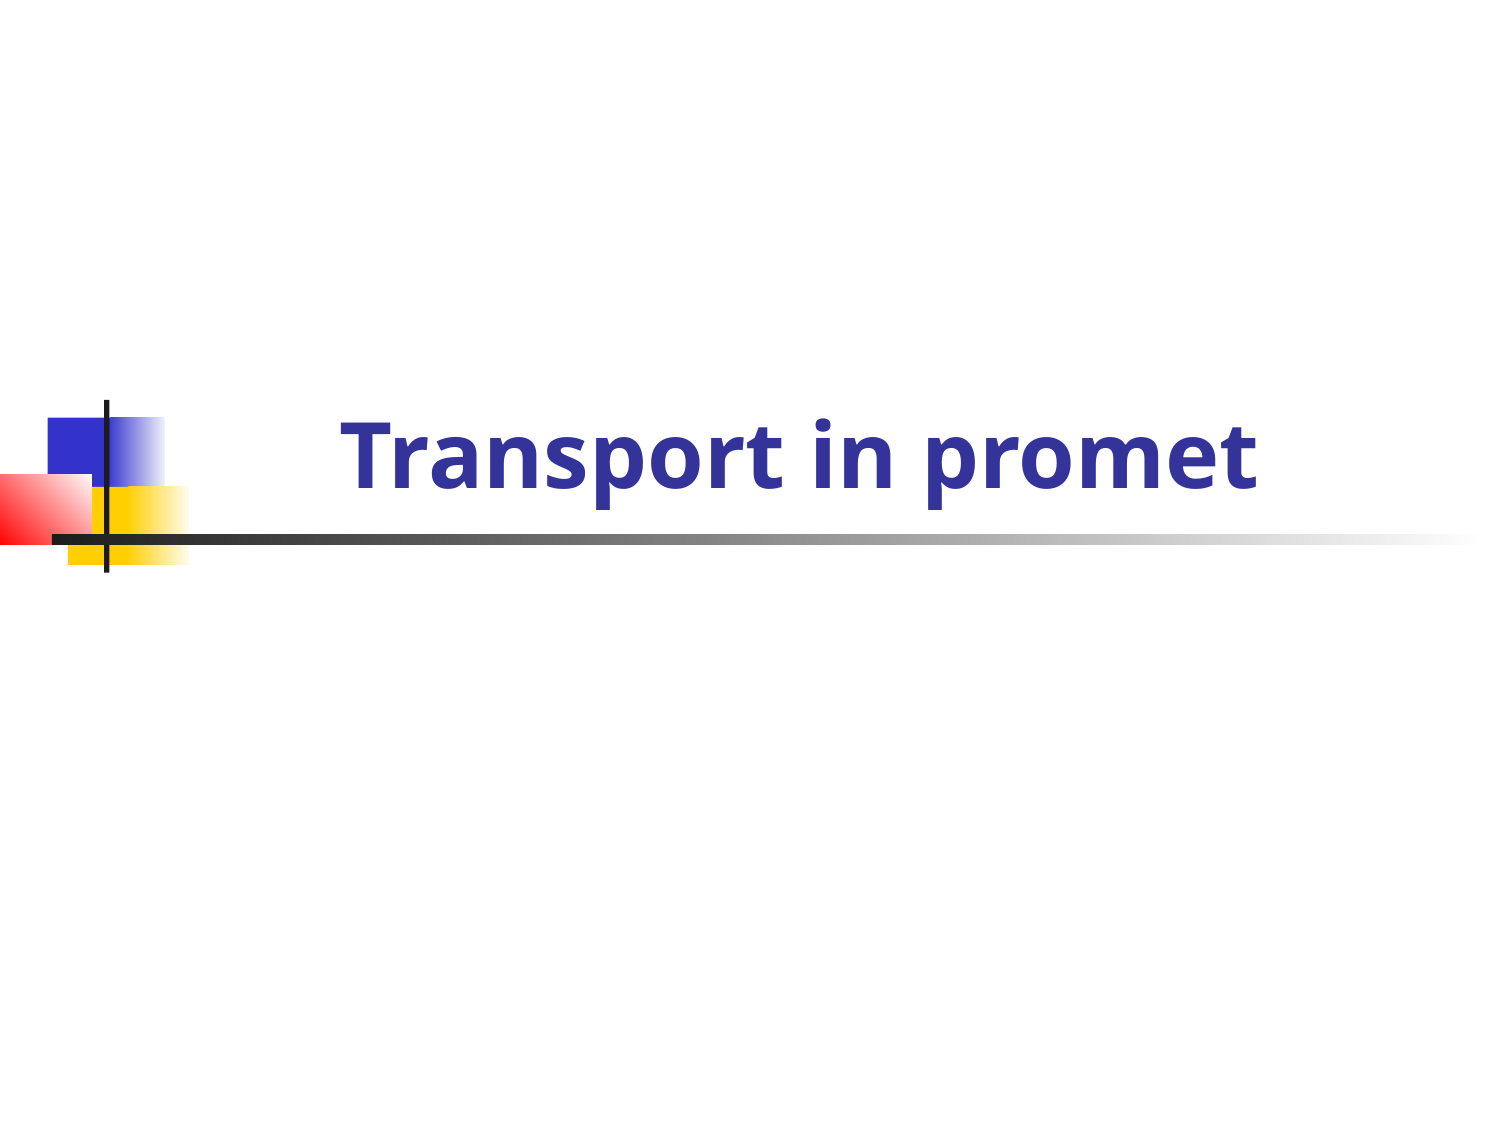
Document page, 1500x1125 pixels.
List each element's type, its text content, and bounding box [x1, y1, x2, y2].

title Transport in promet [162, 274, 1438, 515]
